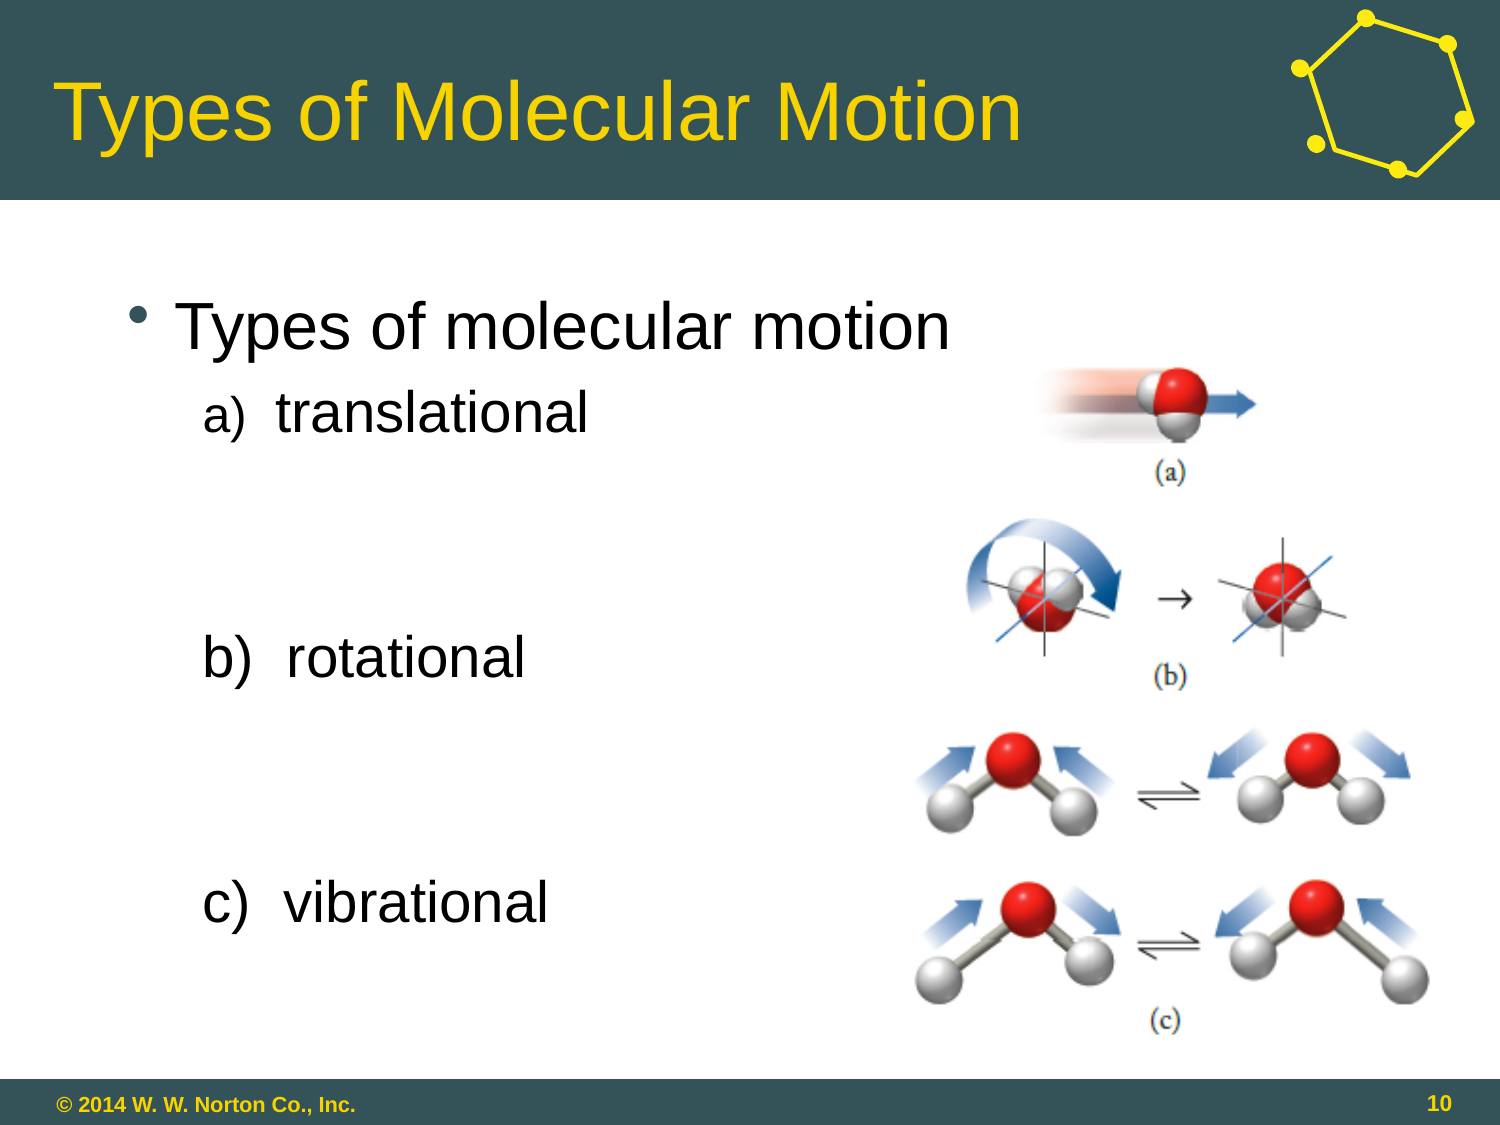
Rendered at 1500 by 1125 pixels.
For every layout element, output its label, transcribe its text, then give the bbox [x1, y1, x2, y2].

list Types of molecular motion a) translational b) rotational c) vibrational [37, 275, 1463, 1125]
slide_number <number> [1408, 1085, 1468, 1120]
title Types of Molecular Motion [37, 19, 1118, 195]
